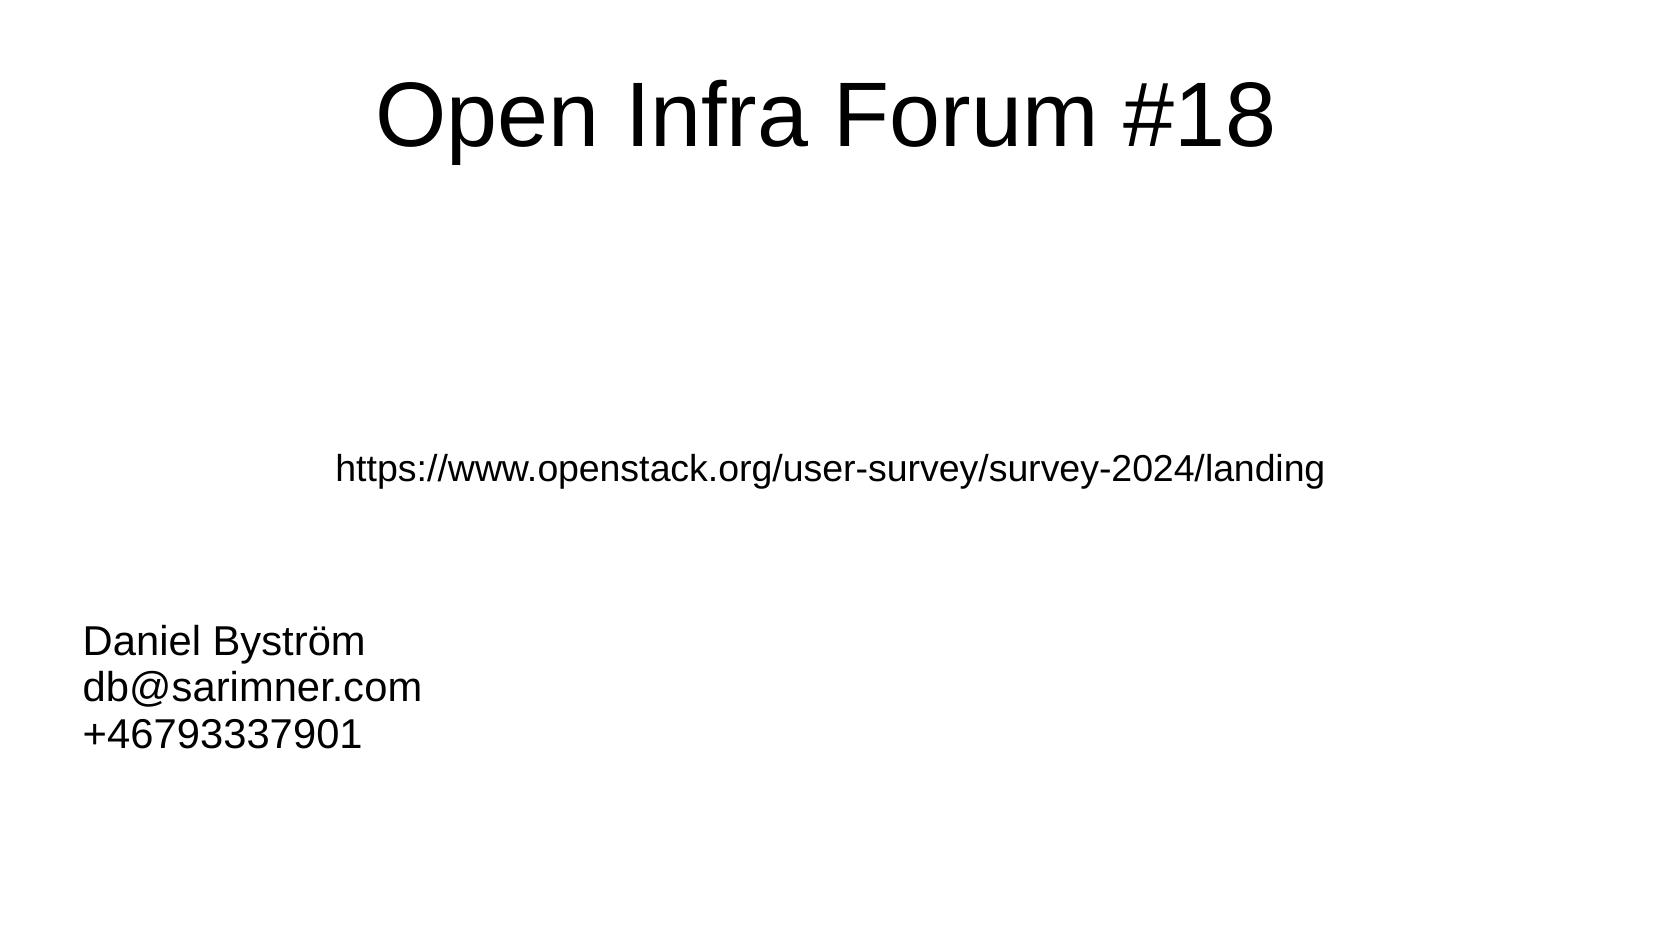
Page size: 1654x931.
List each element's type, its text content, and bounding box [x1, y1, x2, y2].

title Open Infra Forum #18 [82, 37, 1571, 193]
text_box https://www.openstack.org/user-survey/survey-2024/landing [320, 439, 1341, 497]
subtitle Daniel Byström db@sarimner.com +46793337901 [82, 217, 1571, 758]
